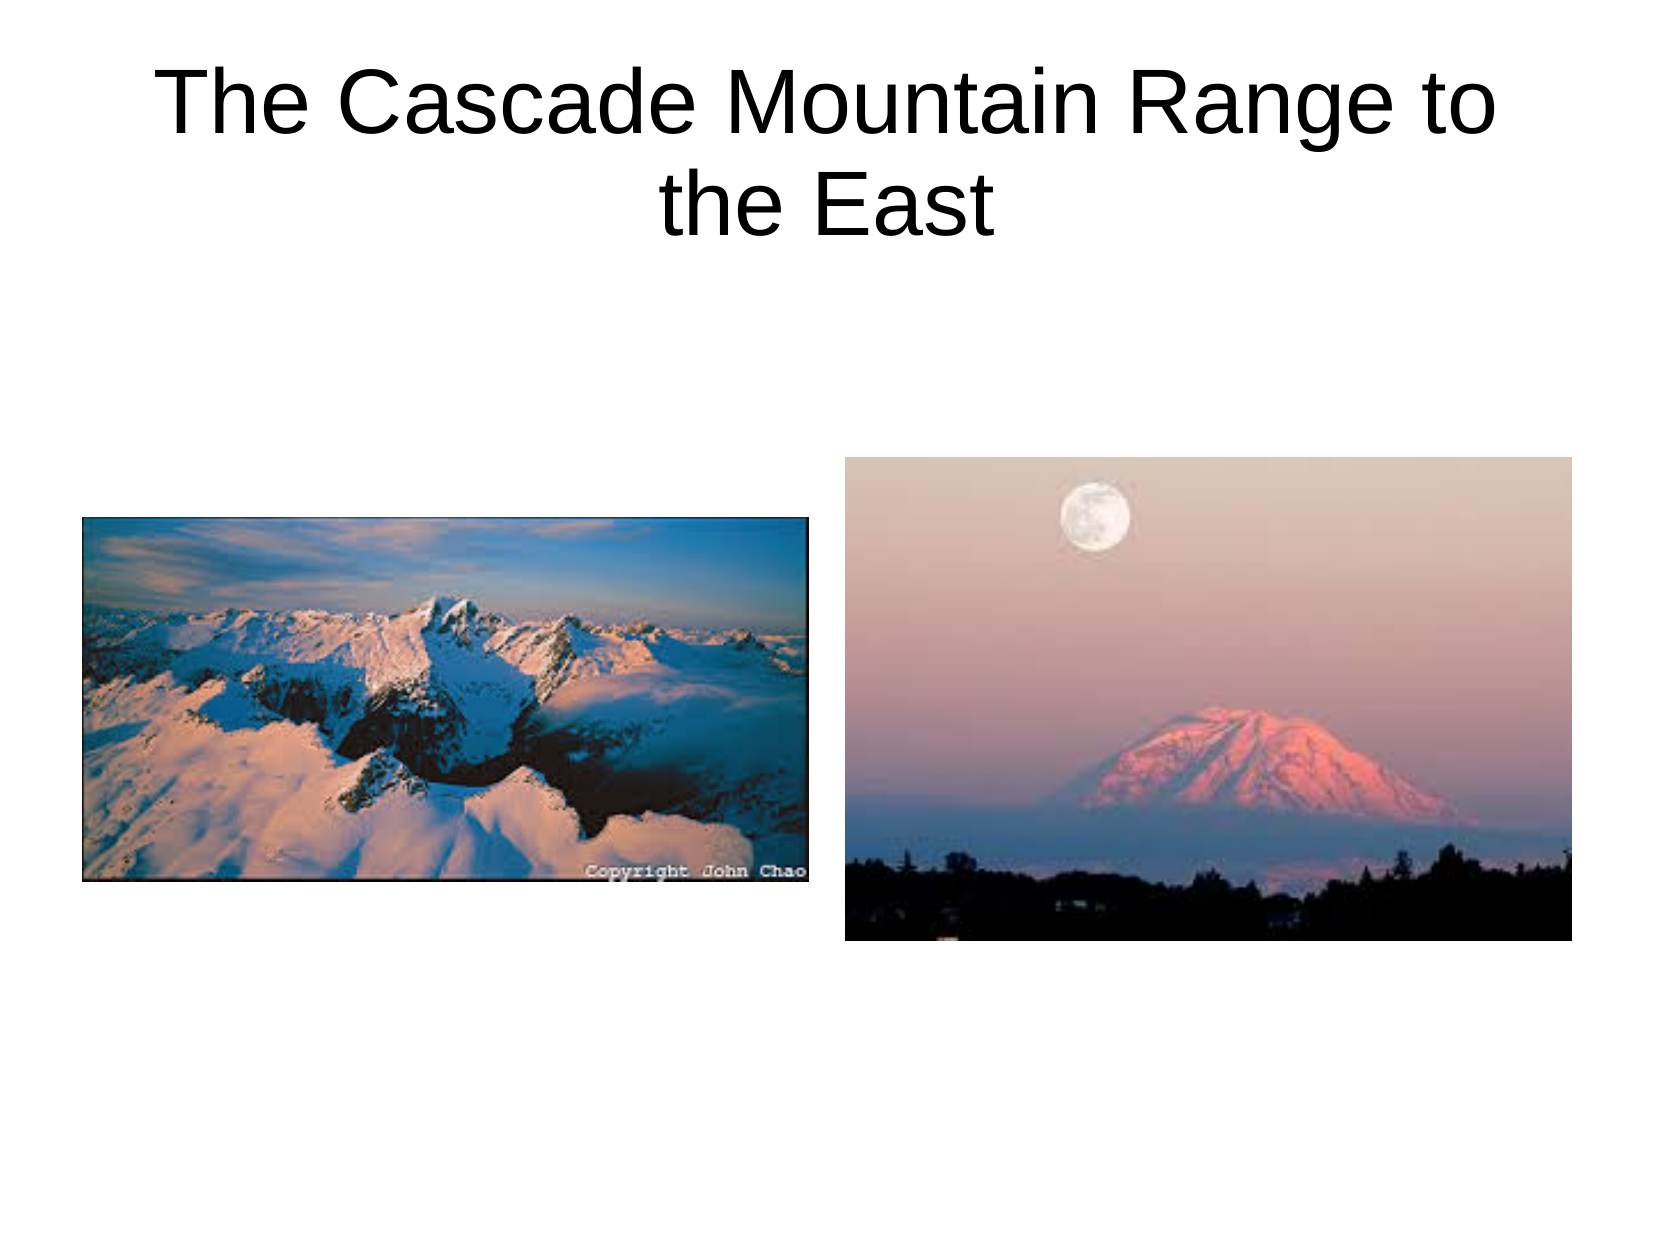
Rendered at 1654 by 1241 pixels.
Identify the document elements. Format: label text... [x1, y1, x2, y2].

title The Cascade Mountain Range to the East [82, 49, 1571, 257]
picture [82, 517, 809, 882]
picture [845, 457, 1572, 941]
